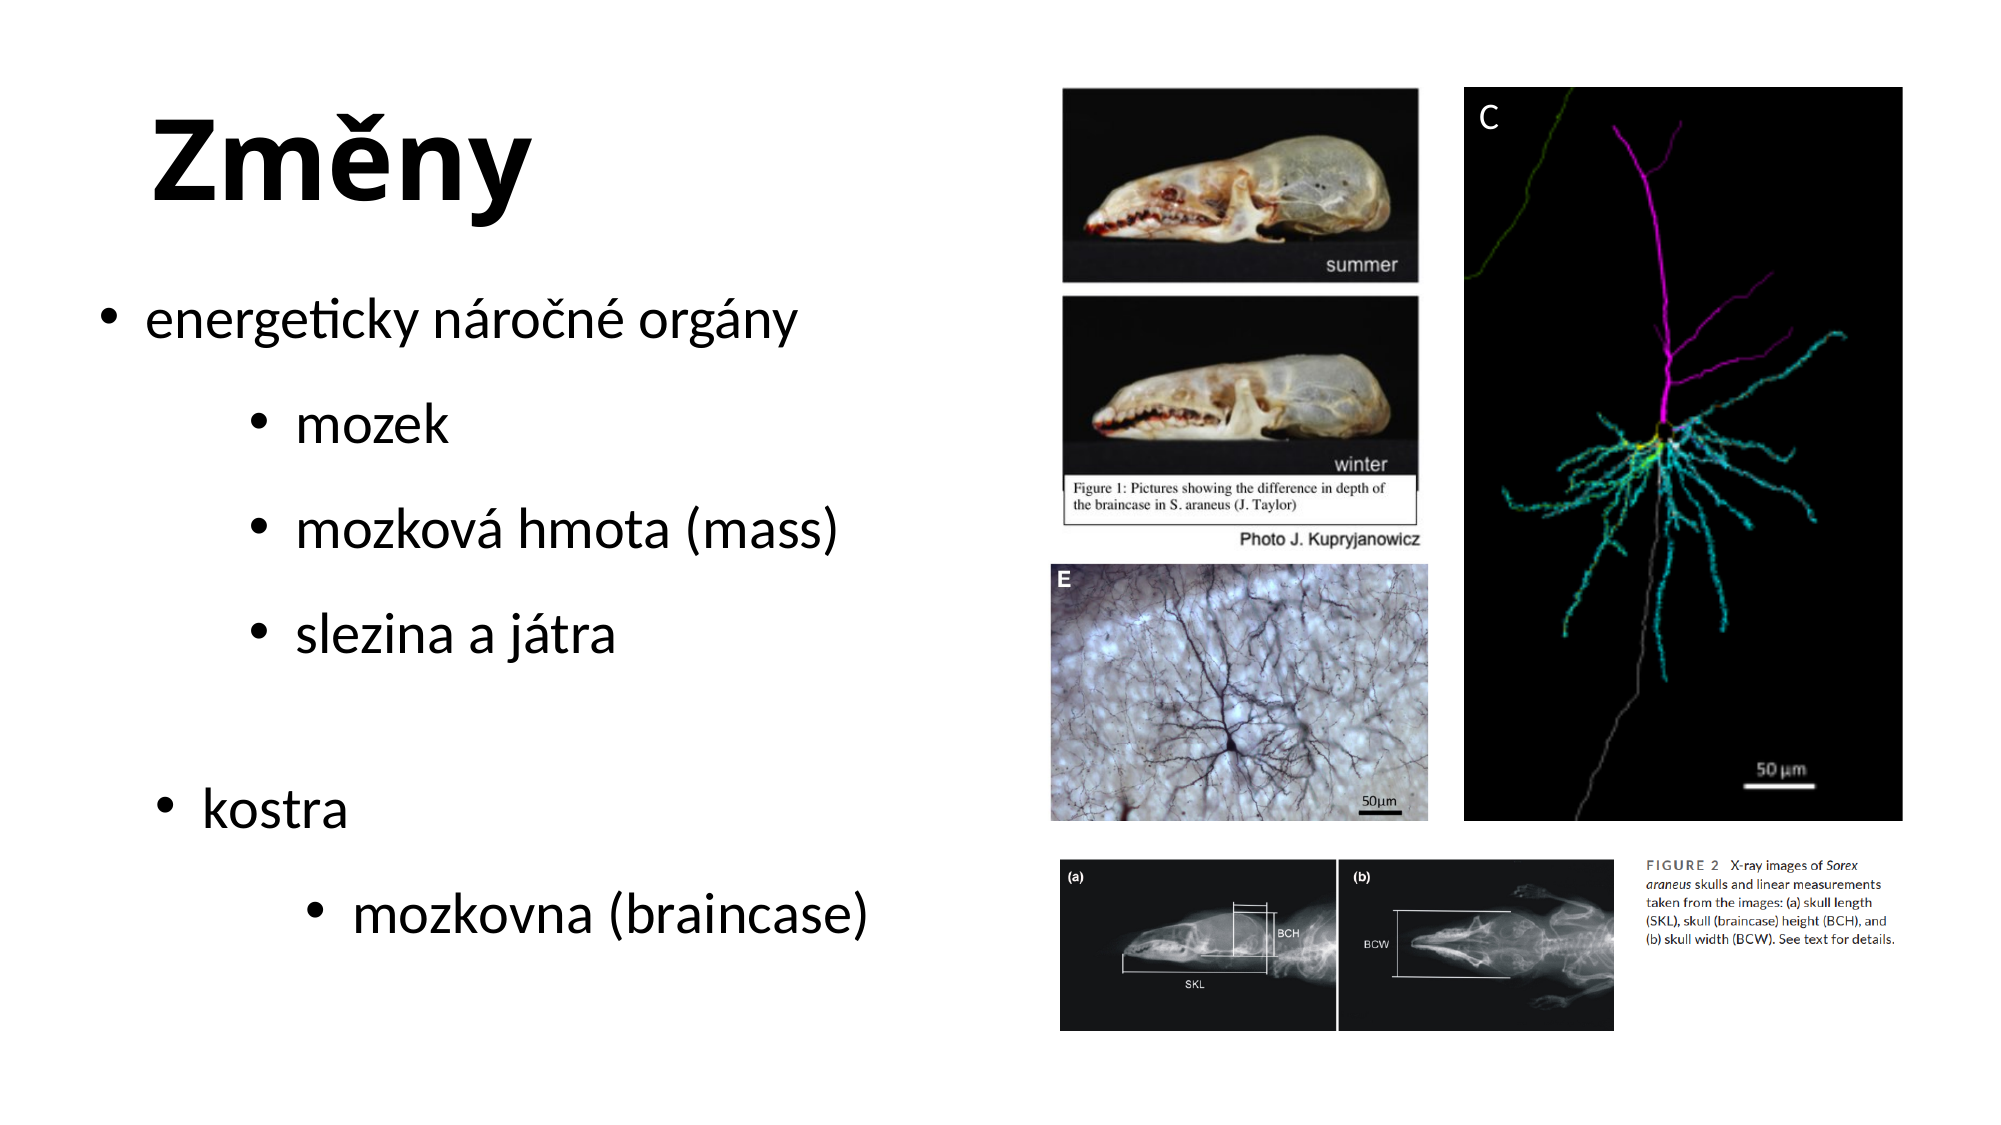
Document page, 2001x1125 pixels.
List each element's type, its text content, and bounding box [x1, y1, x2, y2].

picture [1045, 851, 1916, 1041]
text_box C [1464, 84, 1508, 146]
title Změny [137, 55, 1863, 272]
text_box energeticky náročné orgány mozek mozková hmota (mass) slezina a játra kostra mozkovna (braincase) [84, 272, 1520, 949]
picture [1464, 87, 1903, 821]
picture [1047, 559, 1429, 821]
picture [1062, 87, 1429, 272]
